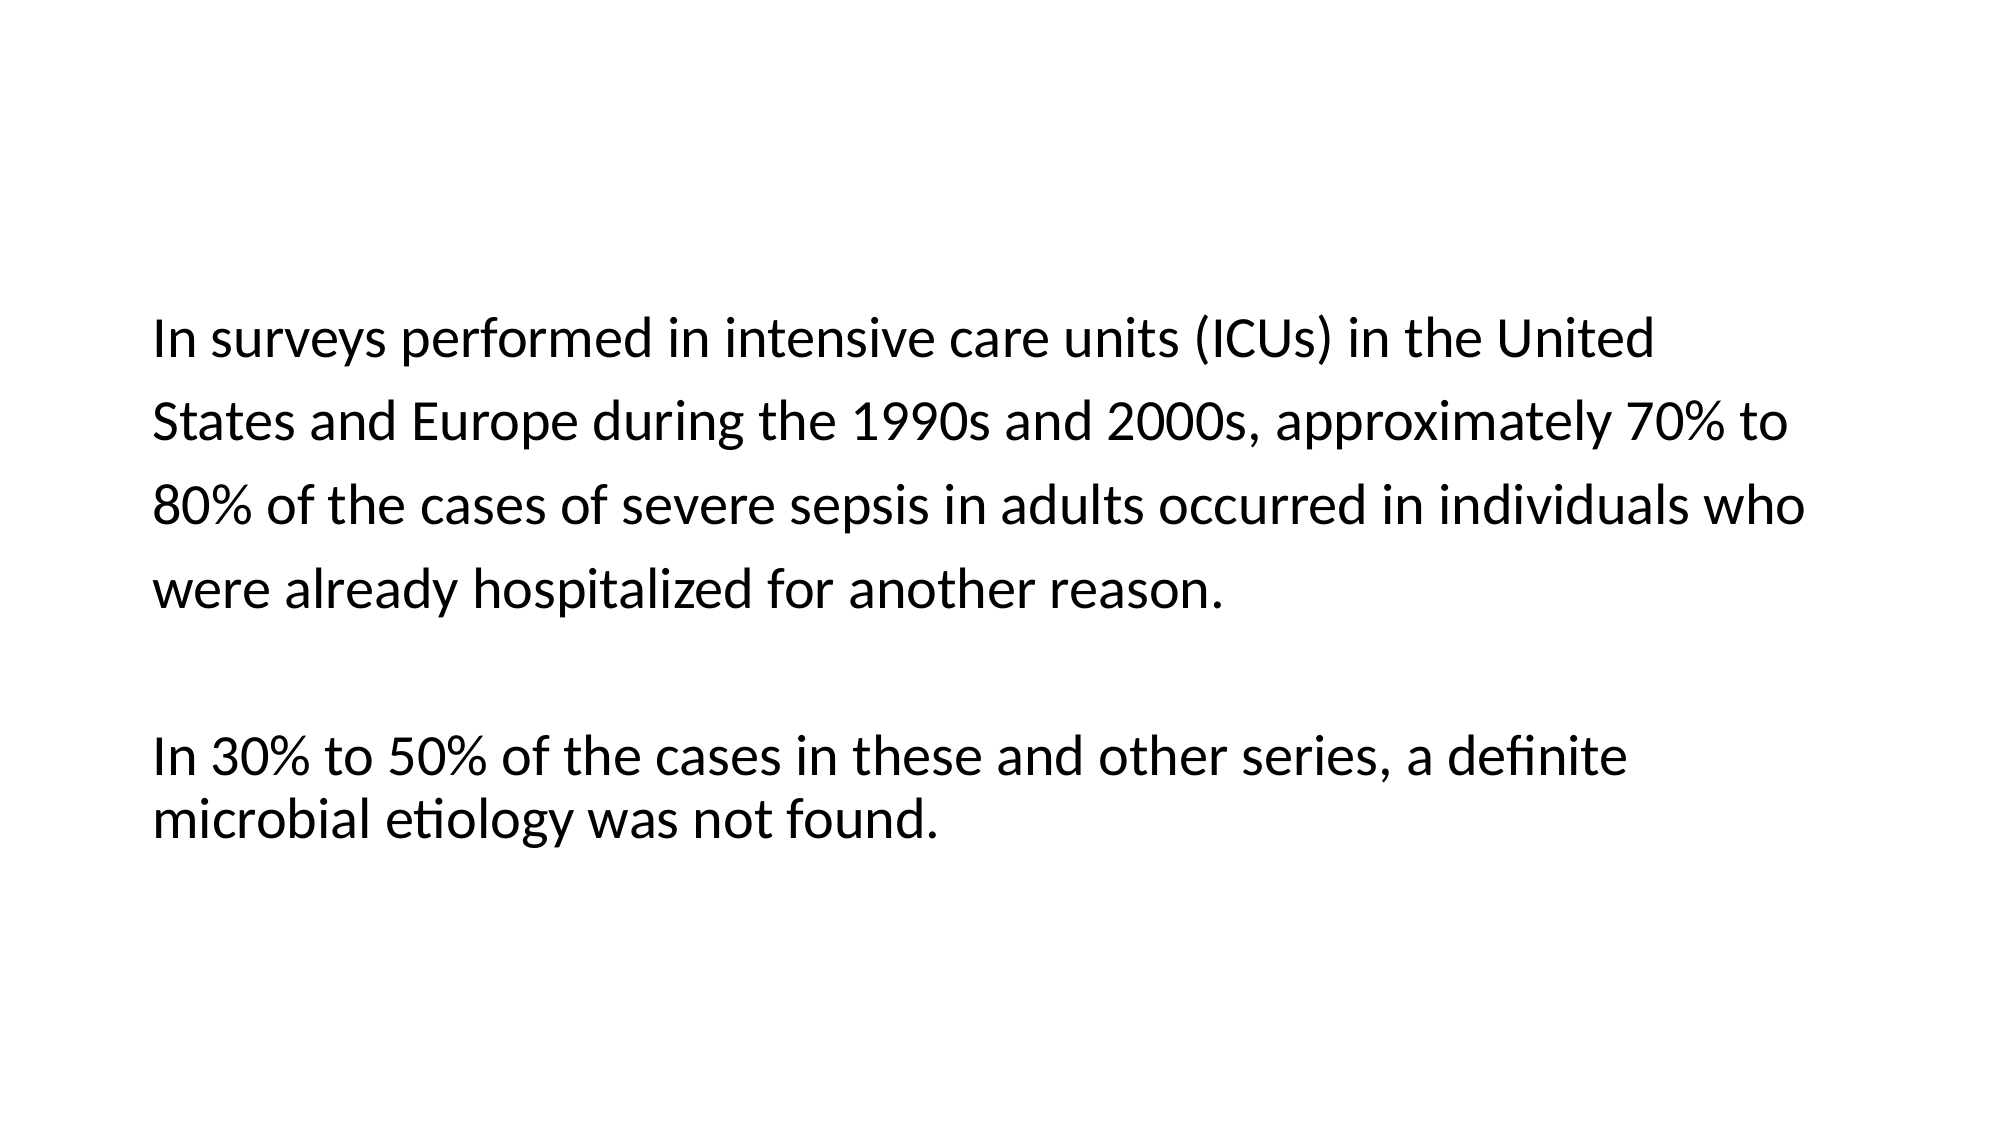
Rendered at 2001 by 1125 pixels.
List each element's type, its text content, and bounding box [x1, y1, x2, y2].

list In surveys performed in intensive care units (ICUs) in the United States and Europe during the 1990s and 2000s, approximately 70% to 80% of the cases of severe sepsis in adults occurred in individuals who were already hospitalized for another reason. In 30% to 50% of the cases in these and other series, a definite microbial etiology was not found. [137, 299, 1863, 1014]
